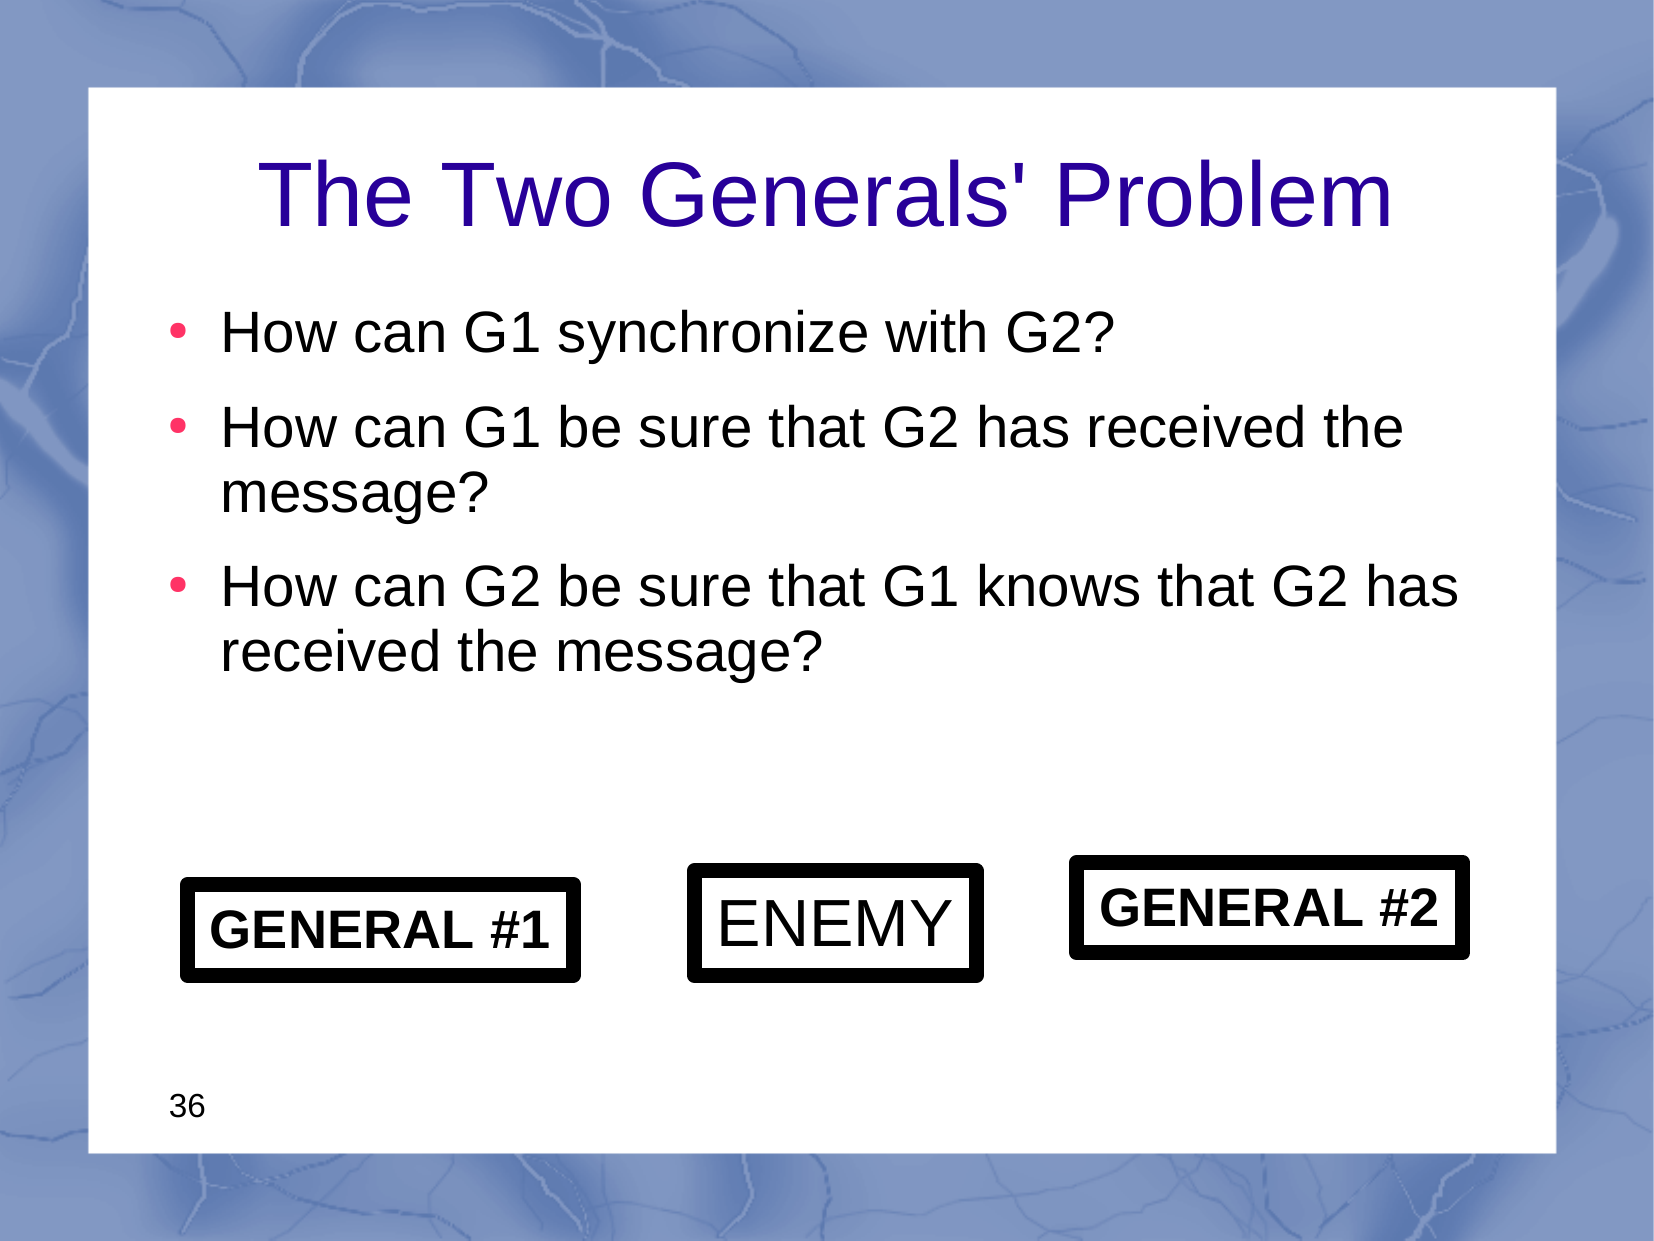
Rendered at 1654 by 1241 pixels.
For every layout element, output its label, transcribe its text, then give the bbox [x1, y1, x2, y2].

text_box GENERAL #2 [1076, 862, 1463, 953]
title The Two Generals' Problem [118, 90, 1536, 298]
text_box GENERAL #1 [187, 884, 574, 976]
text_box ENEMY [694, 870, 977, 976]
picture [0, 0, 1654, 1241]
list How can G1 synchronize with G2? How can G1 be sure that G2 has received the message? How can G2 be sure that G1 knows that G2 has received the message? [150, 300, 1509, 722]
